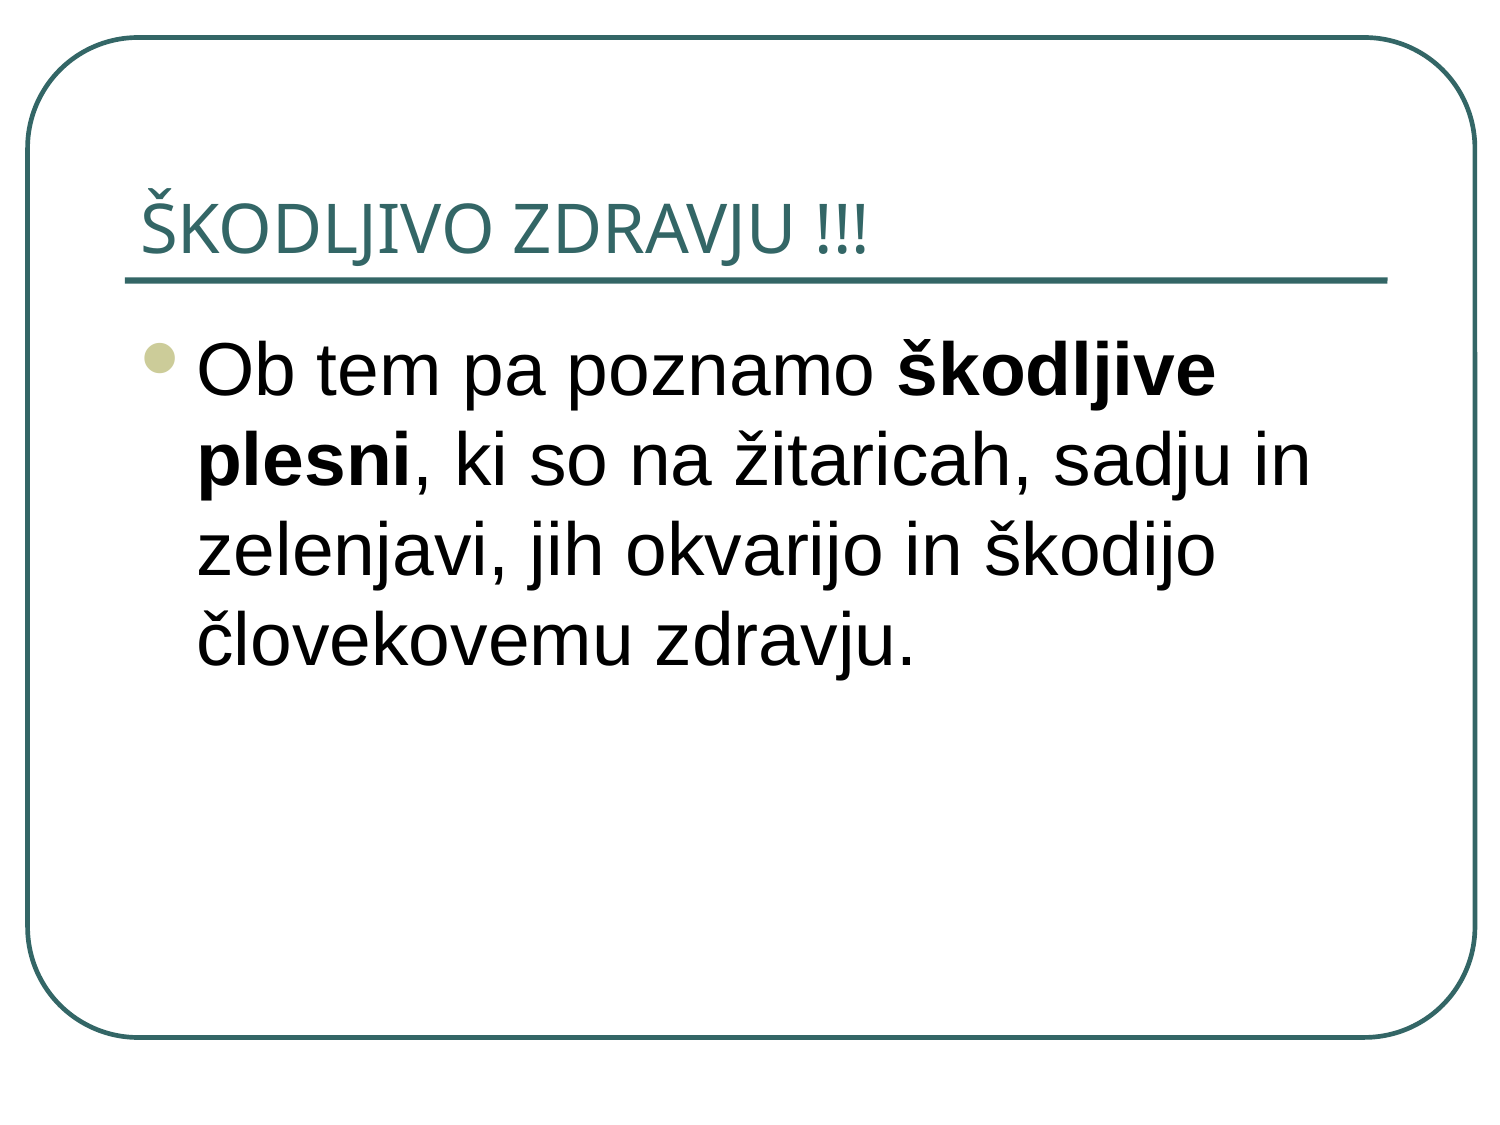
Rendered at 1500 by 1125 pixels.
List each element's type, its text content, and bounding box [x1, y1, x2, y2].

title ŠKODLJIVO ZDRAVJU !!! [125, 87, 1388, 275]
list Ob tem pa poznamo škodljive plesni, ki so na žitaricah, sadju in zelenjavi, jih okvarijo in škodijo človekovemu zdravju. [125, 312, 1388, 975]
